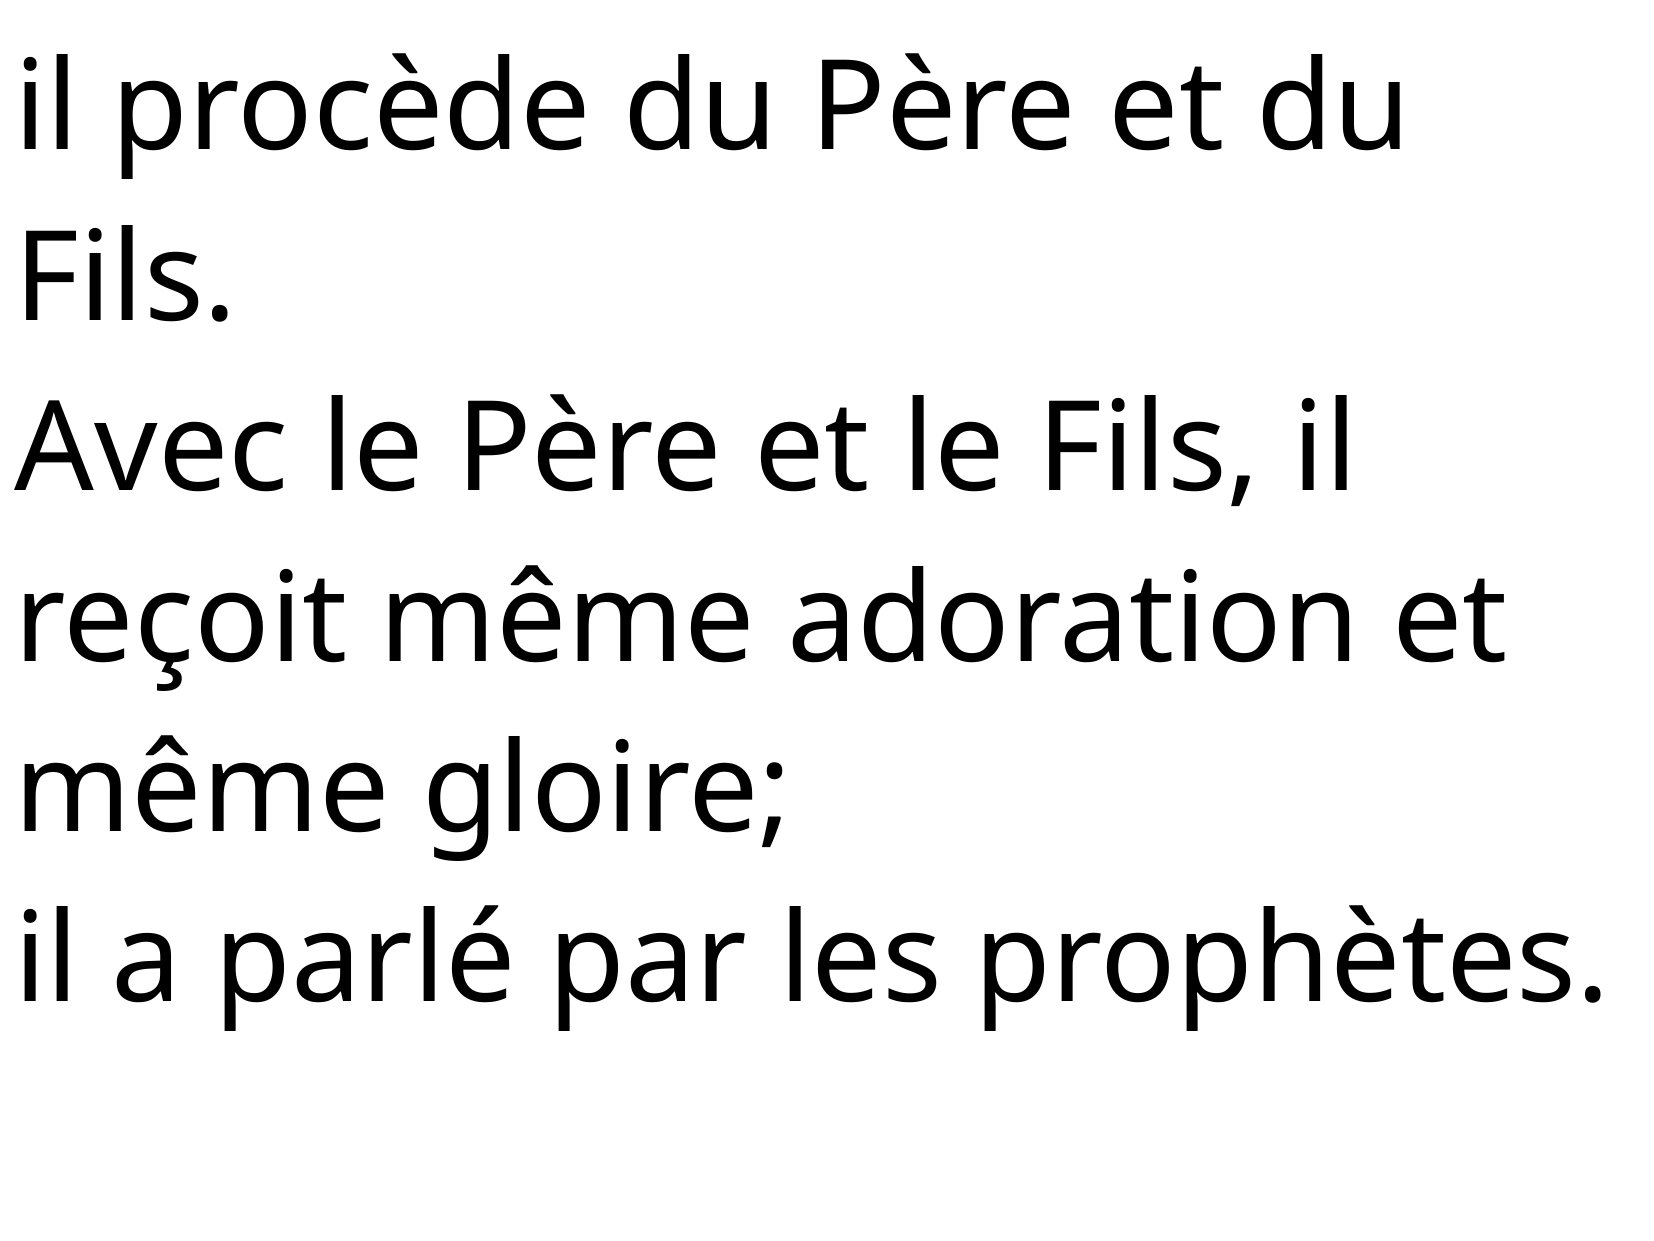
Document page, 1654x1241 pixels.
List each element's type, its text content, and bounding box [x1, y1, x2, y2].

text_box il procède du Père et du Fils. Avec le Père et le Fils, il reçoit même adoration et même gloire; il a parlé par les prophètes. [0, 8, 1654, 1241]
